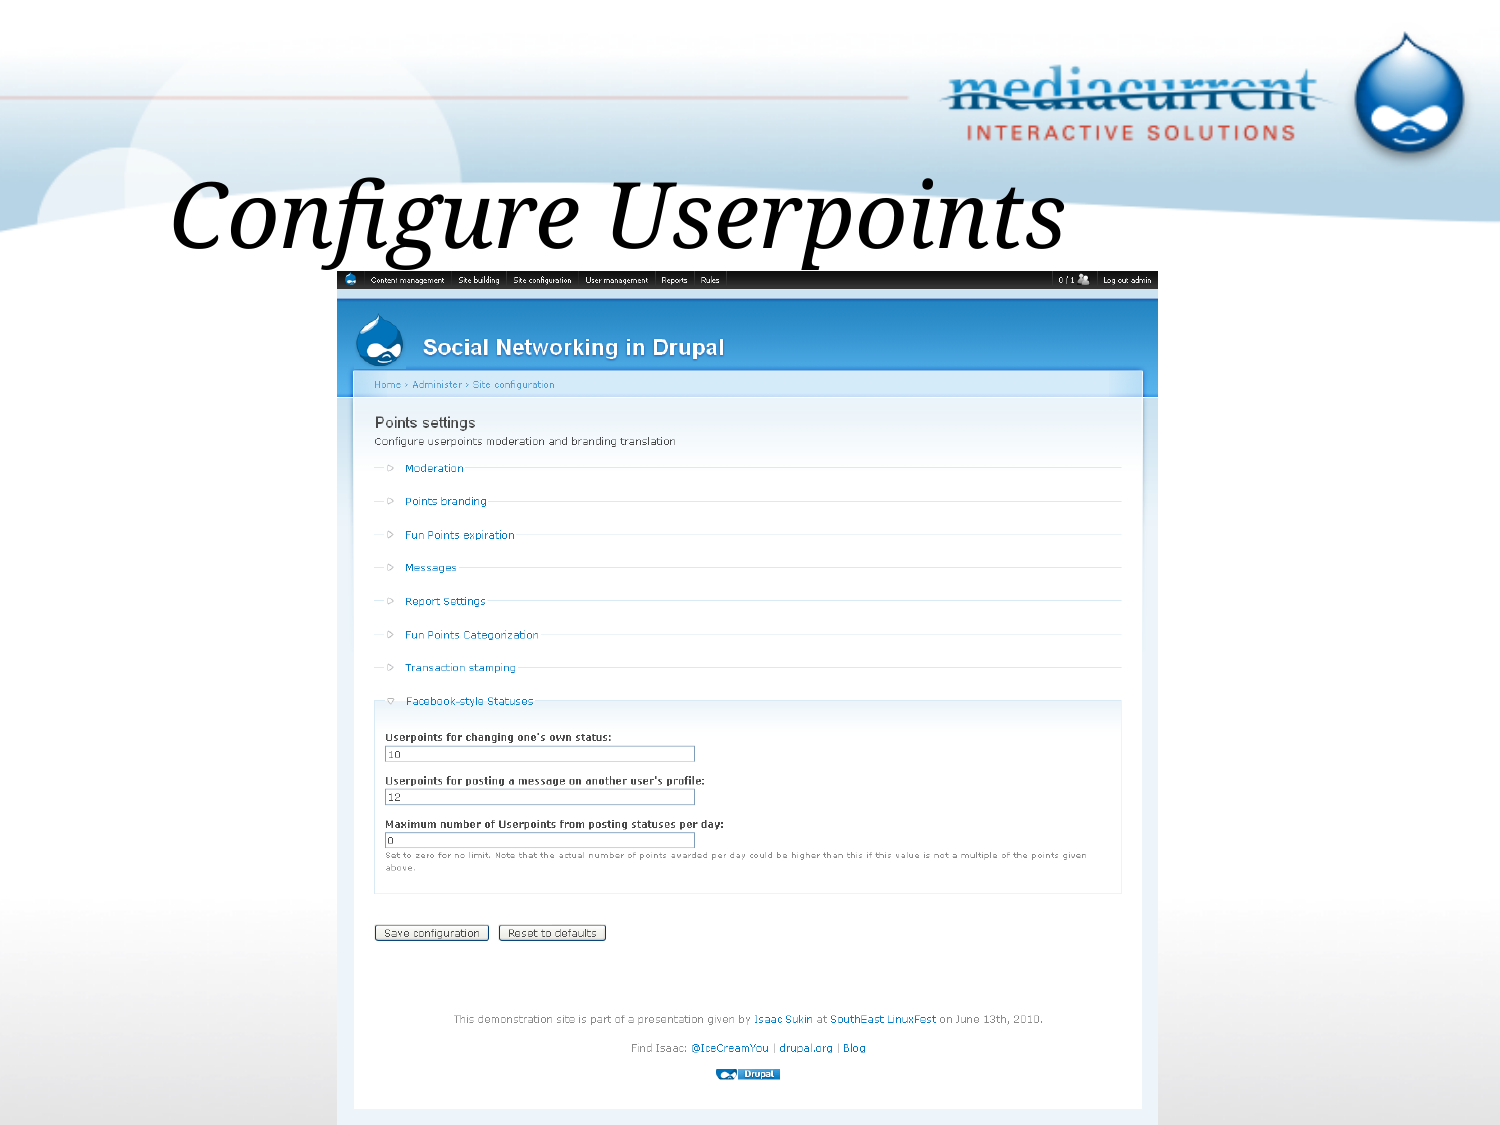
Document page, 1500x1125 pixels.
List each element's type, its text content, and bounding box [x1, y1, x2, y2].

text_box Configure Userpoints [0, 149, 1238, 338]
picture [337, 271, 1158, 1125]
